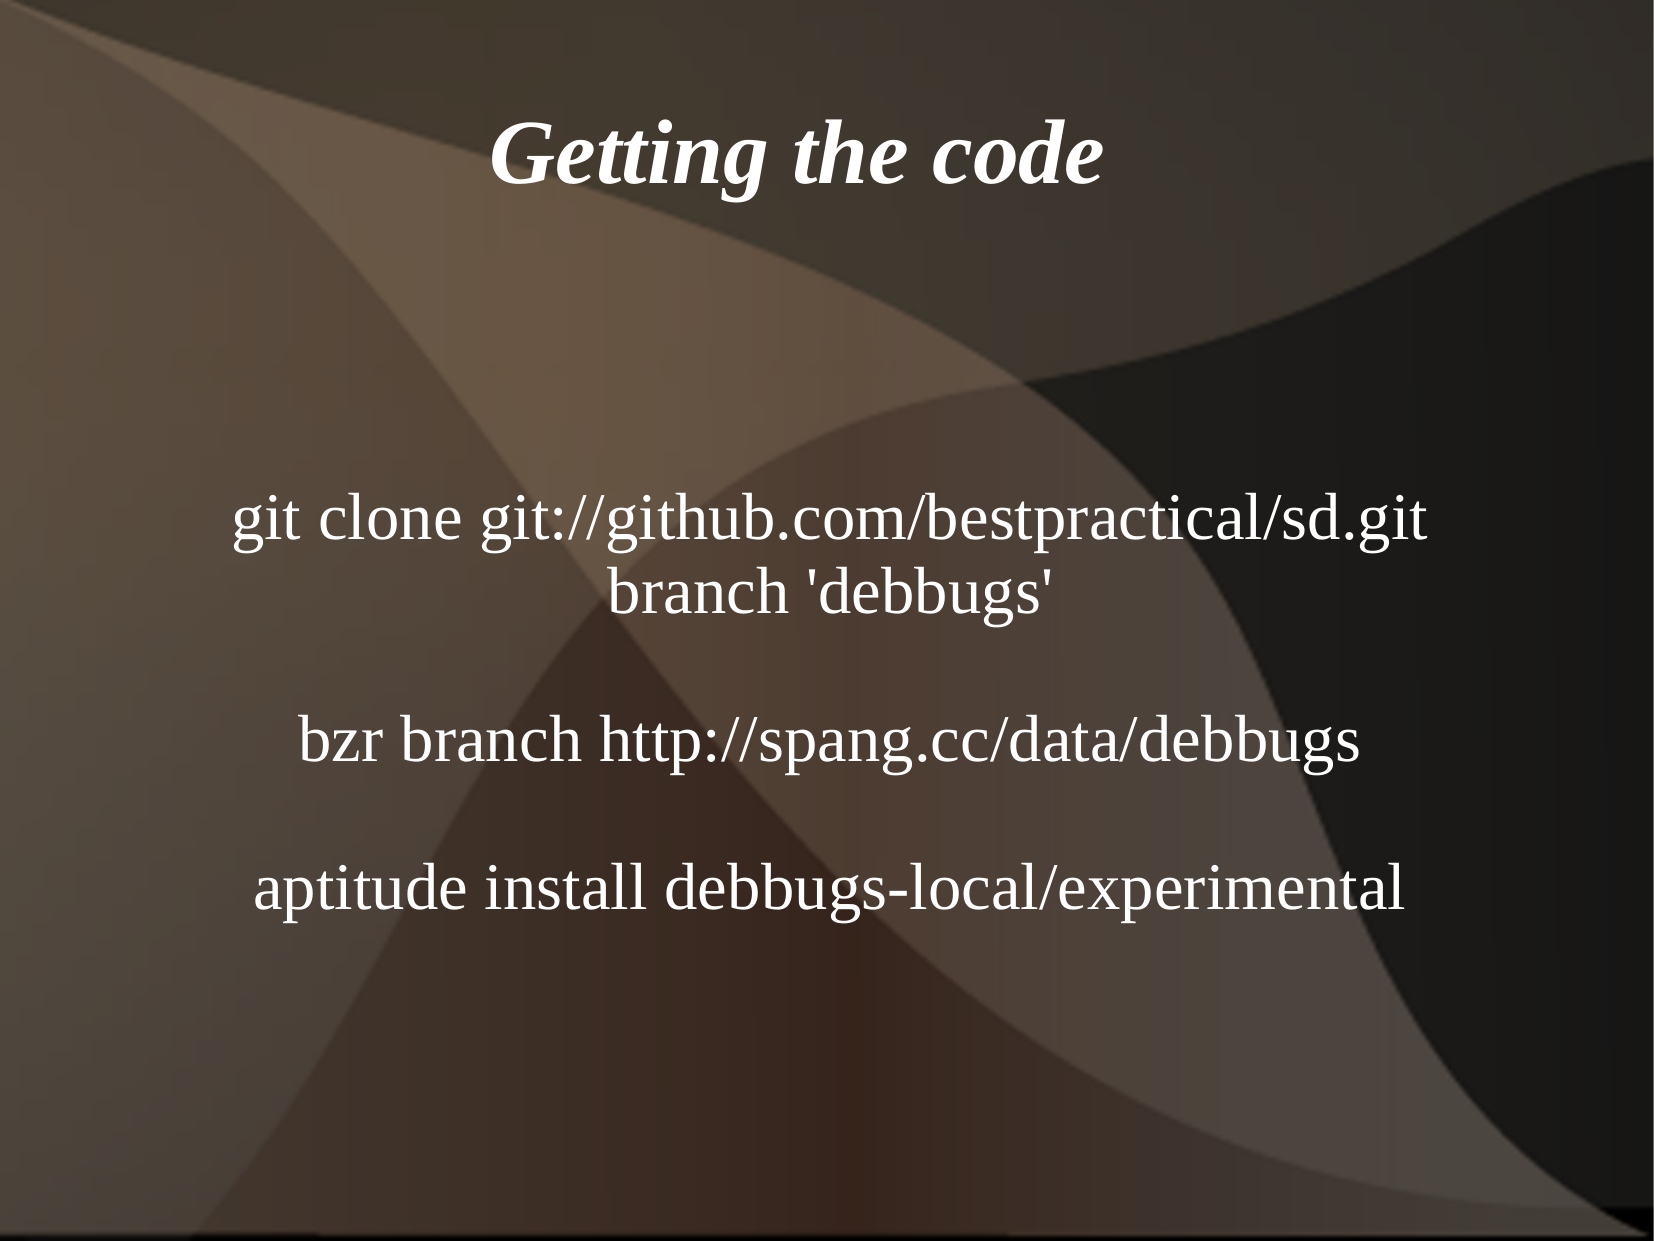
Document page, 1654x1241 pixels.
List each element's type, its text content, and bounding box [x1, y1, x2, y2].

title Getting the code [82, 56, 1571, 250]
subtitle git clone git://github.com/bestpractical/sd.git branch 'debbugs' bzr branch http://spang.cc/data/debbugs aptitude install debbugs-local/experimental [86, 300, 1576, 1104]
picture [0, 0, 1654, 1241]
